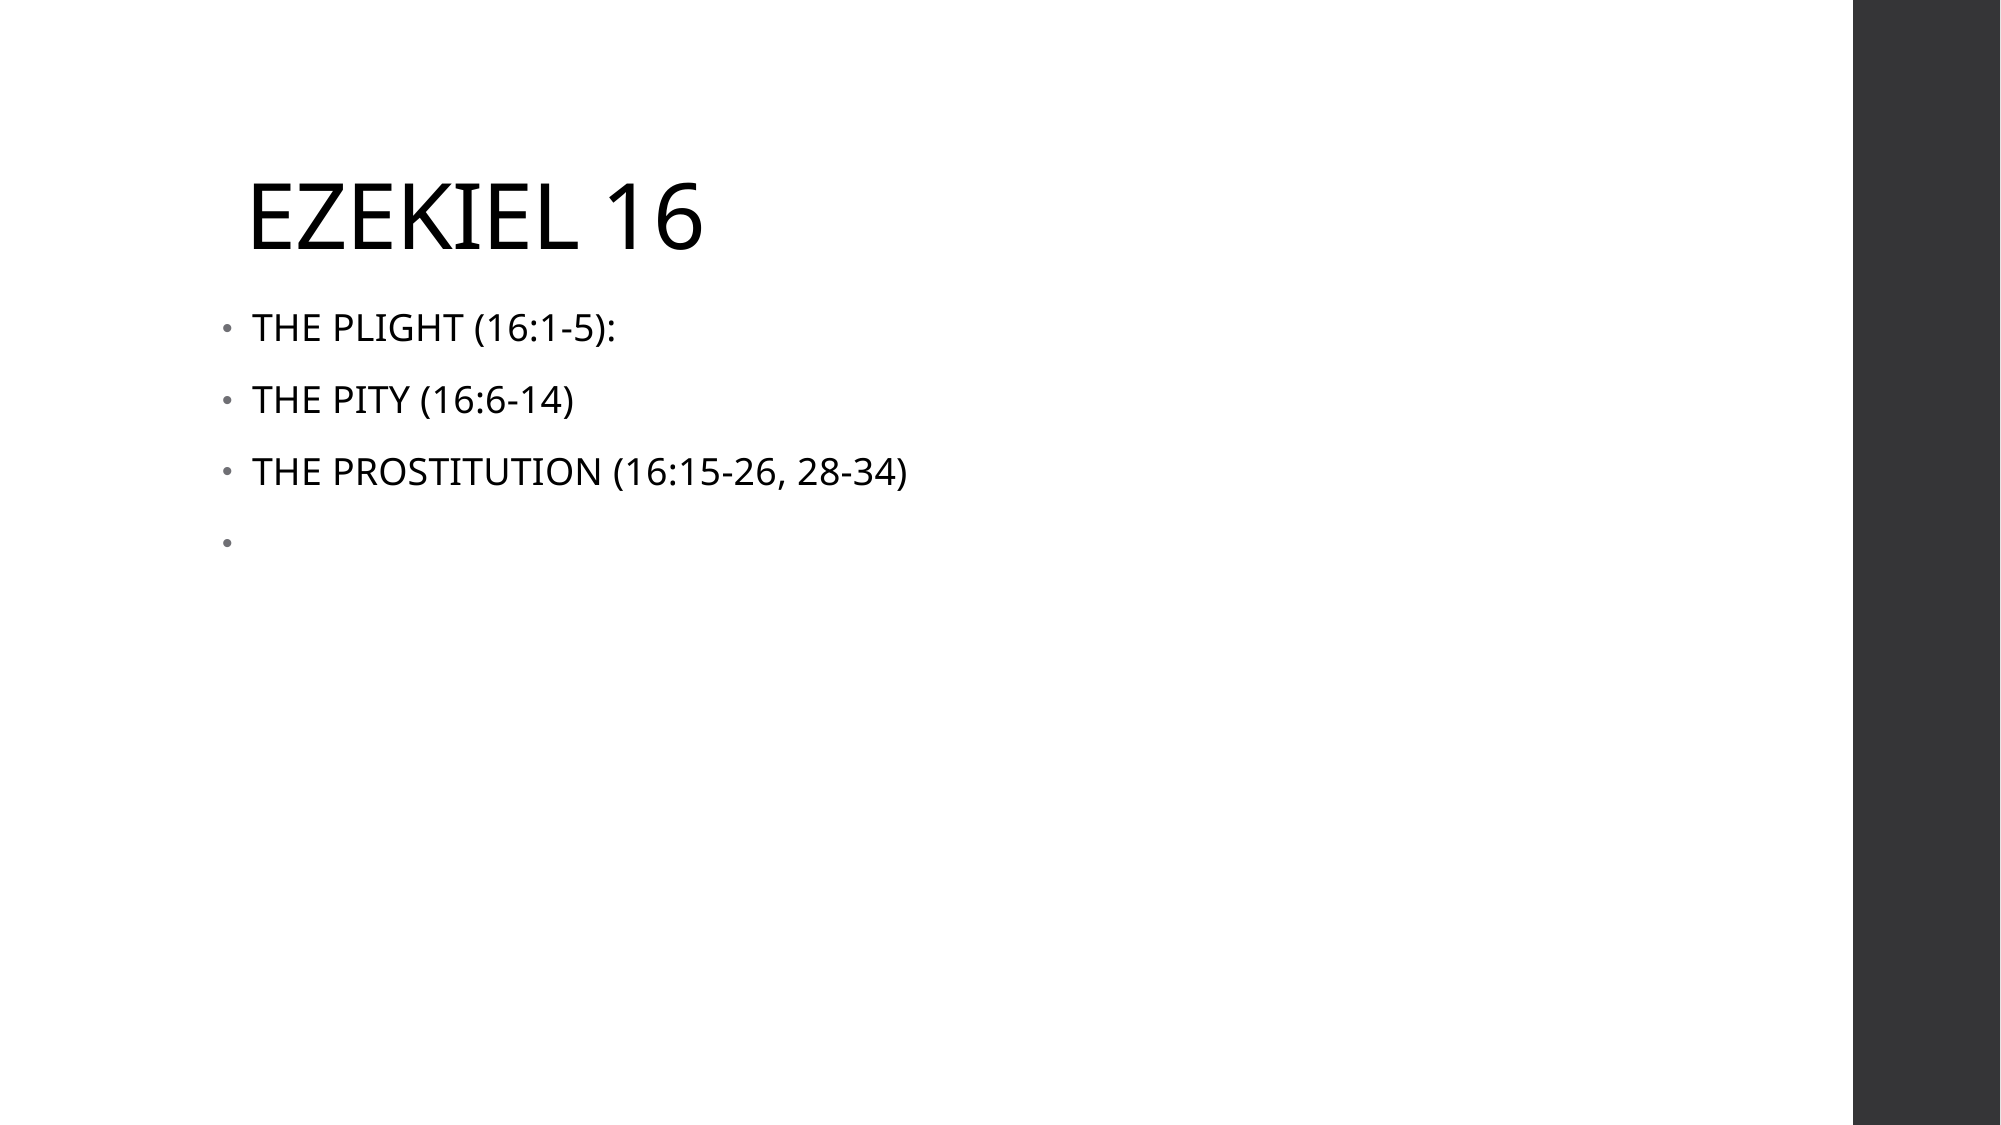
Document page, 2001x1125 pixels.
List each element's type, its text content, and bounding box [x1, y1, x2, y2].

list THE PLIGHT (16:1-5): THE PITY (16:6-14) THE PROSTITUTION (16:15-26, 28-34) [206, 299, 1617, 1014]
title EZEKIEL 16 [206, 60, 1797, 278]
